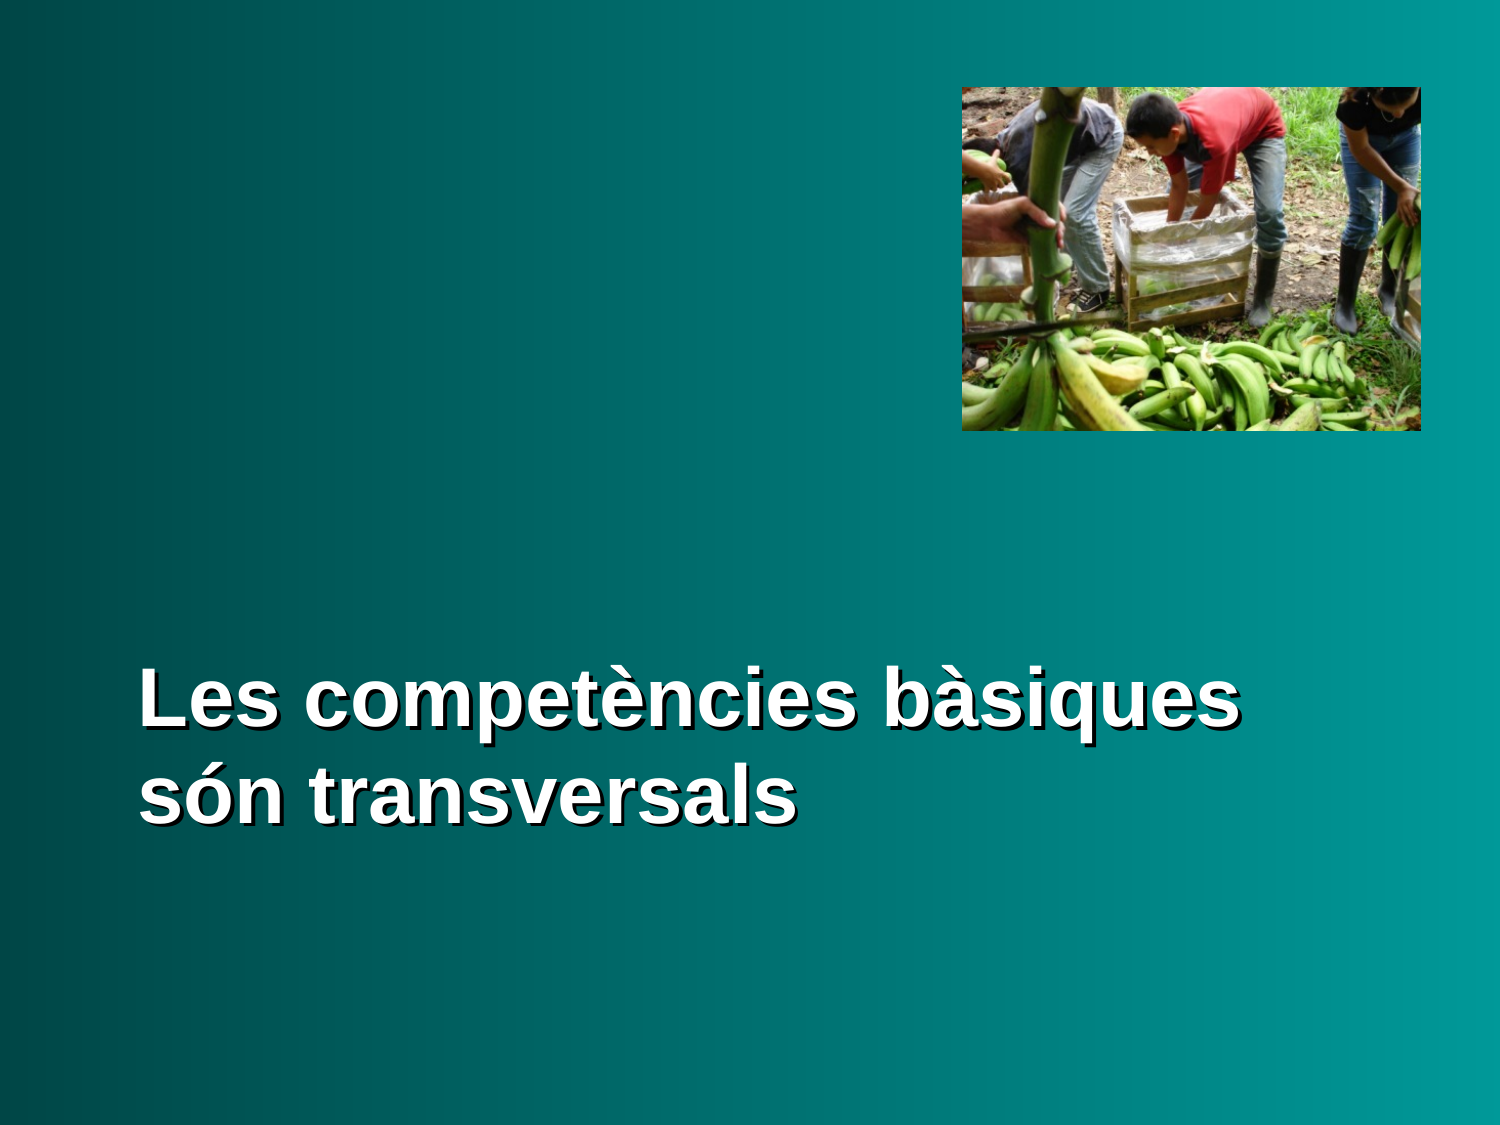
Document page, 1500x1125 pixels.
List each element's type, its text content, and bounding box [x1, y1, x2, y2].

picture [962, 87, 1421, 431]
title Les competències bàsiques són transversals [137, 287, 1375, 1011]
